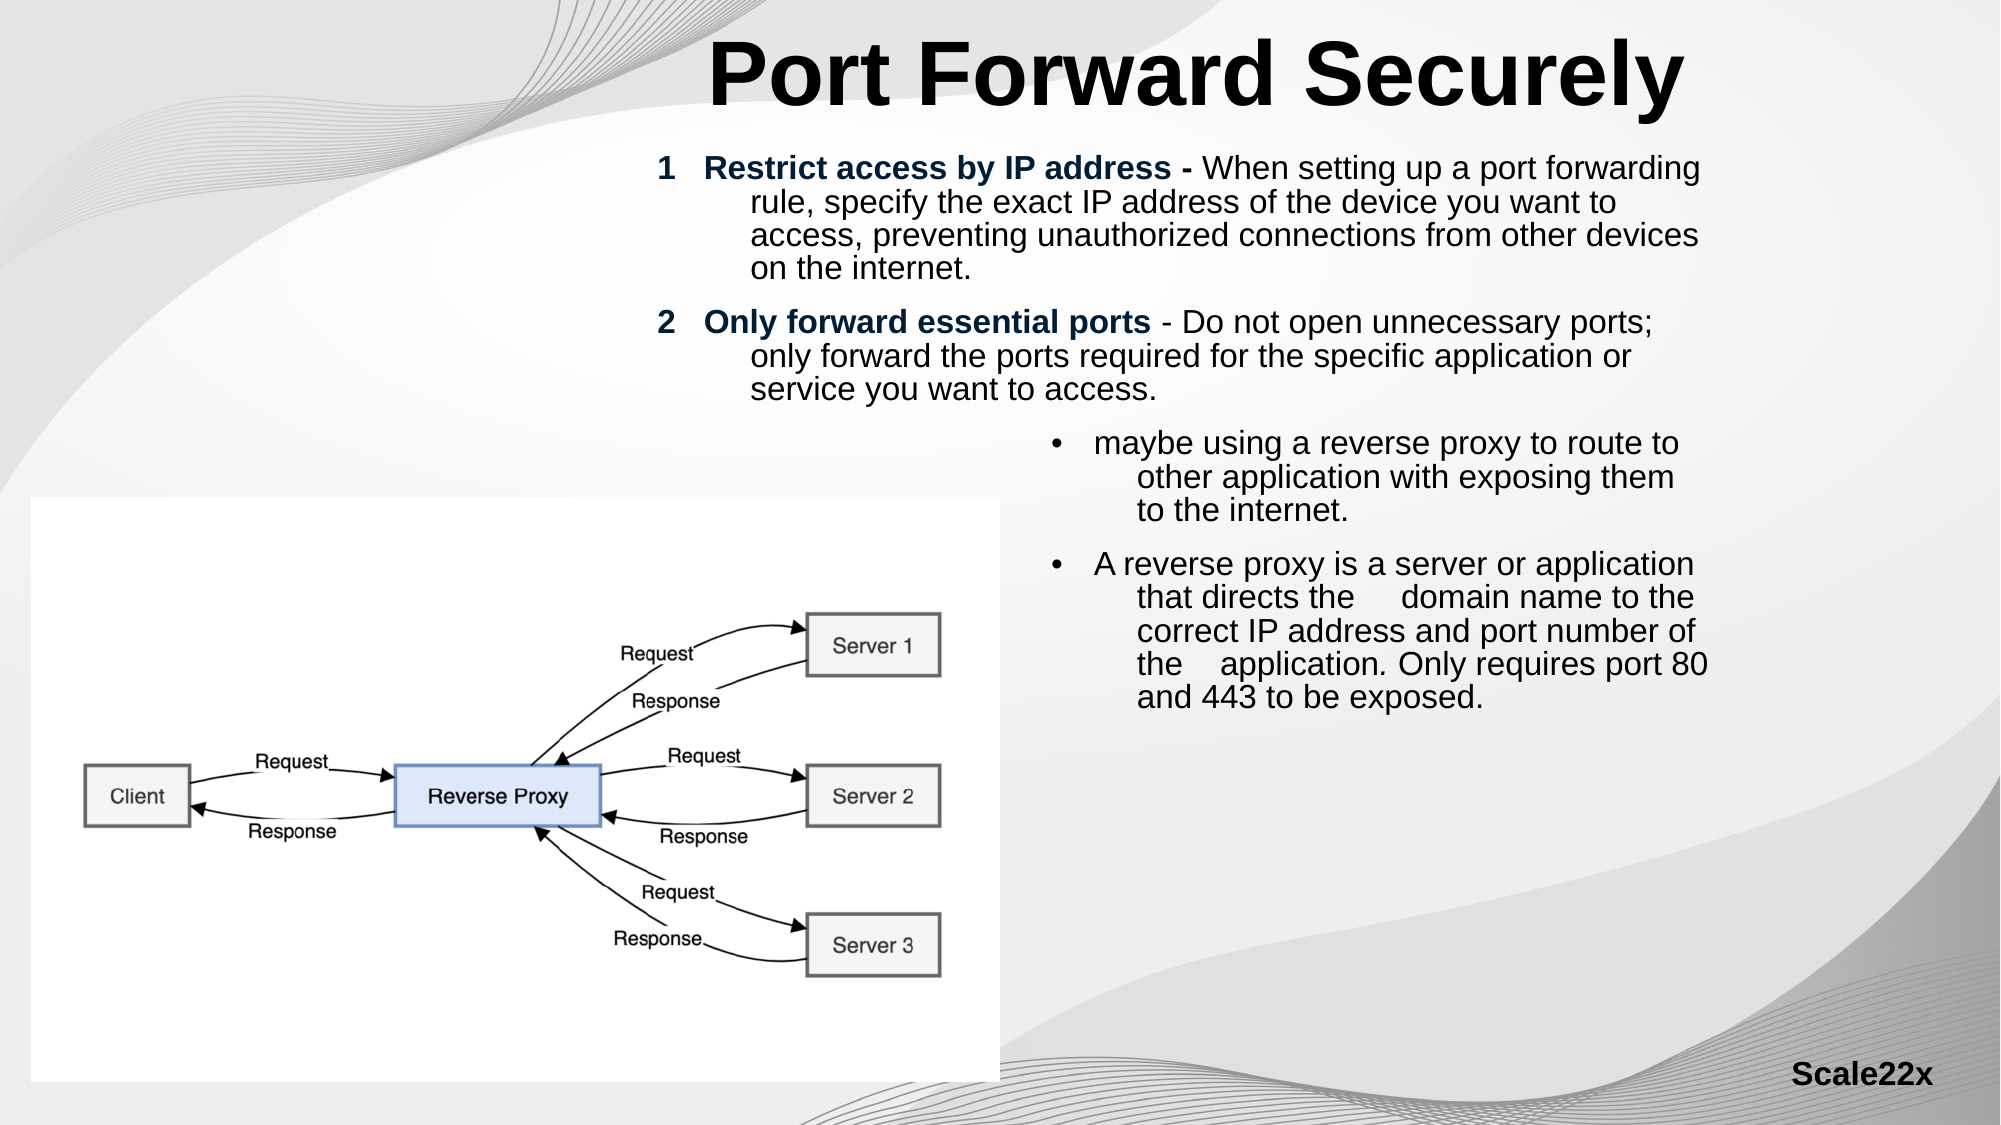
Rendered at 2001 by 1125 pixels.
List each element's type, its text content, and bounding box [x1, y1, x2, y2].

list Restrict access by IP address - When setting up a port forwarding rule, specify the exact IP address of the device you want to access, preventing unauthorized connections from other devices on the internet. Only forward essential ports - Do not open unnecessary ports; only forward the ports required for the specific application or service you want to access. maybe using a reverse proxy to route to other application with exposing them to the internet. A reverse proxy is a server or application that directs the domain name to the correct IP address and port number of the application. Only requires port 80 and 443 to be exposed. [640, 145, 1727, 988]
text_box Scale22x [1776, 1047, 1975, 1103]
title Port Forward Securely [600, 0, 1795, 156]
picture [0, 0, 2001, 1125]
